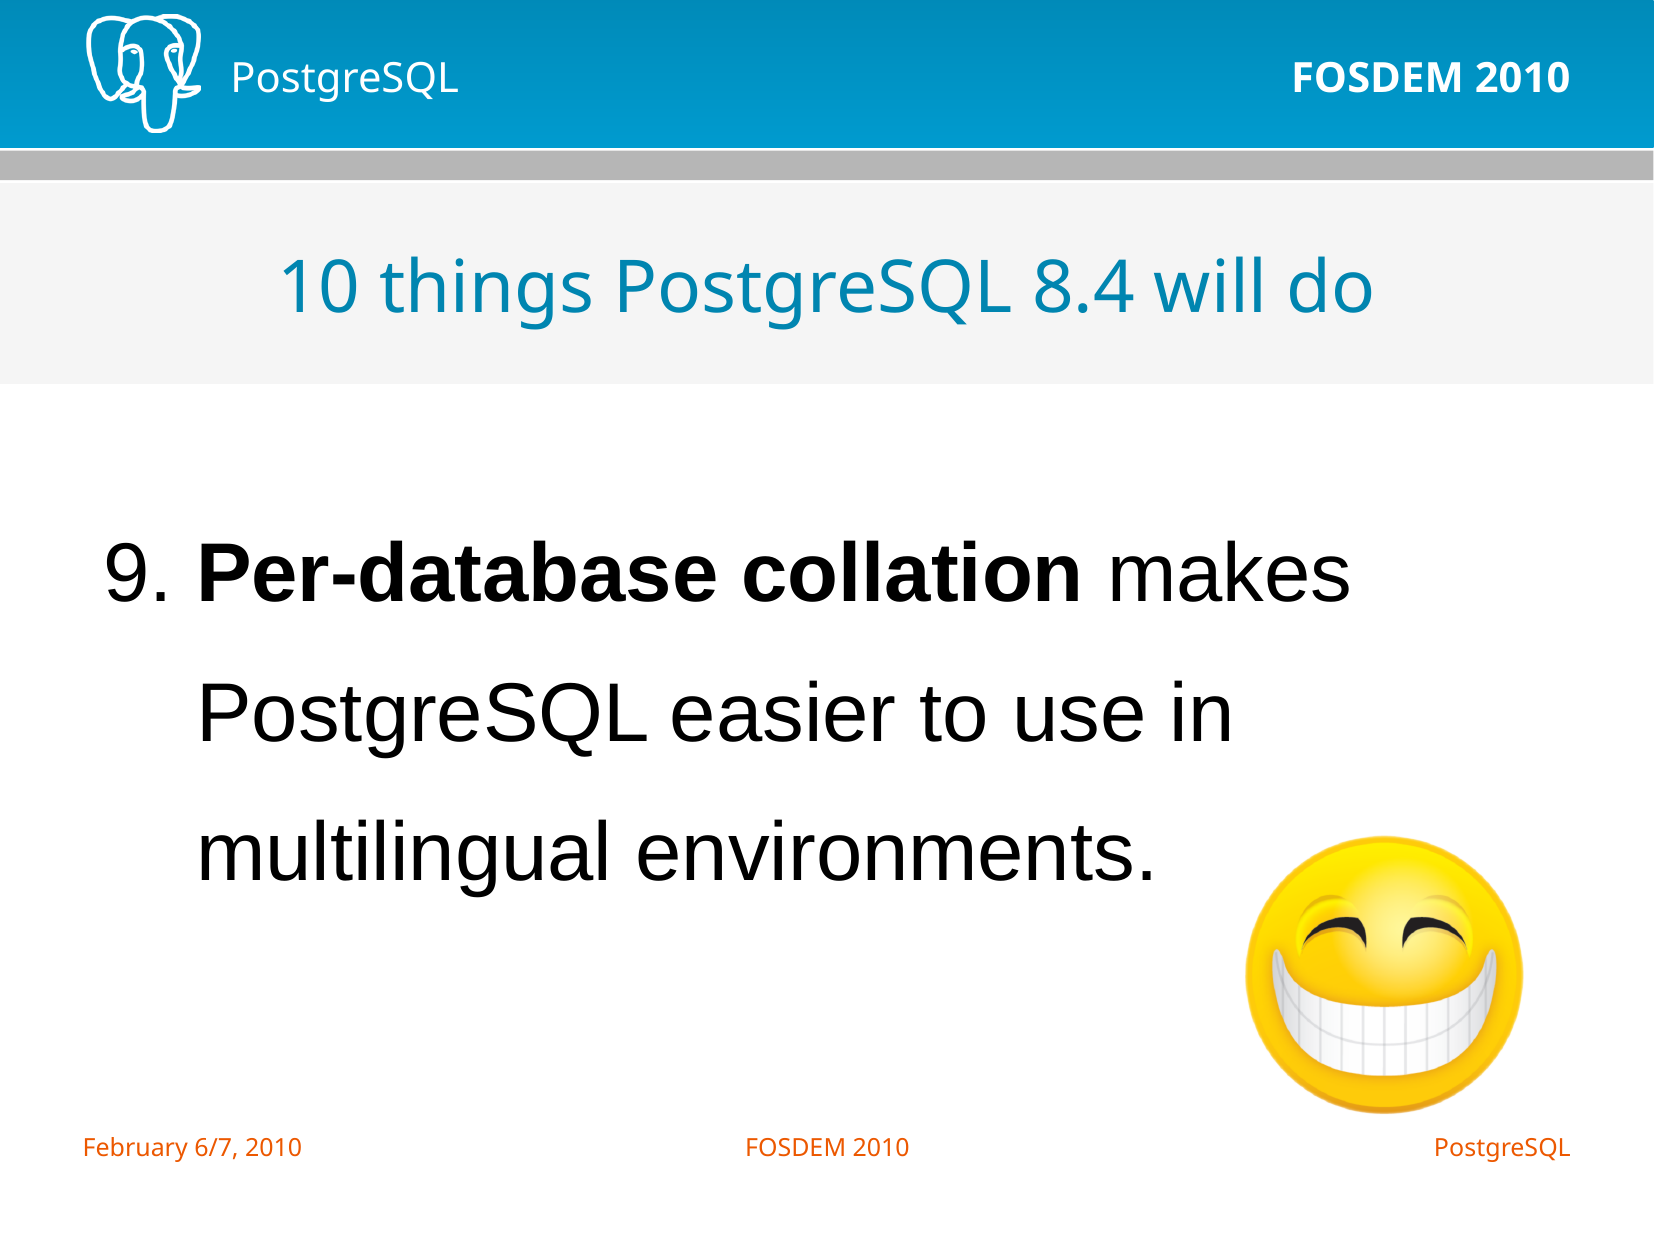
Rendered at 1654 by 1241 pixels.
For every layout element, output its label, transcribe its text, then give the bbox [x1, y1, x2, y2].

title 10 things PostgreSQL 8.4 will do [82, 208, 1571, 362]
picture [87, 15, 200, 132]
text_box 9. Per-database collation makes PostgreSQL easier to use in multilingual environments. [88, 472, 1536, 861]
picture [1240, 830, 1536, 1123]
